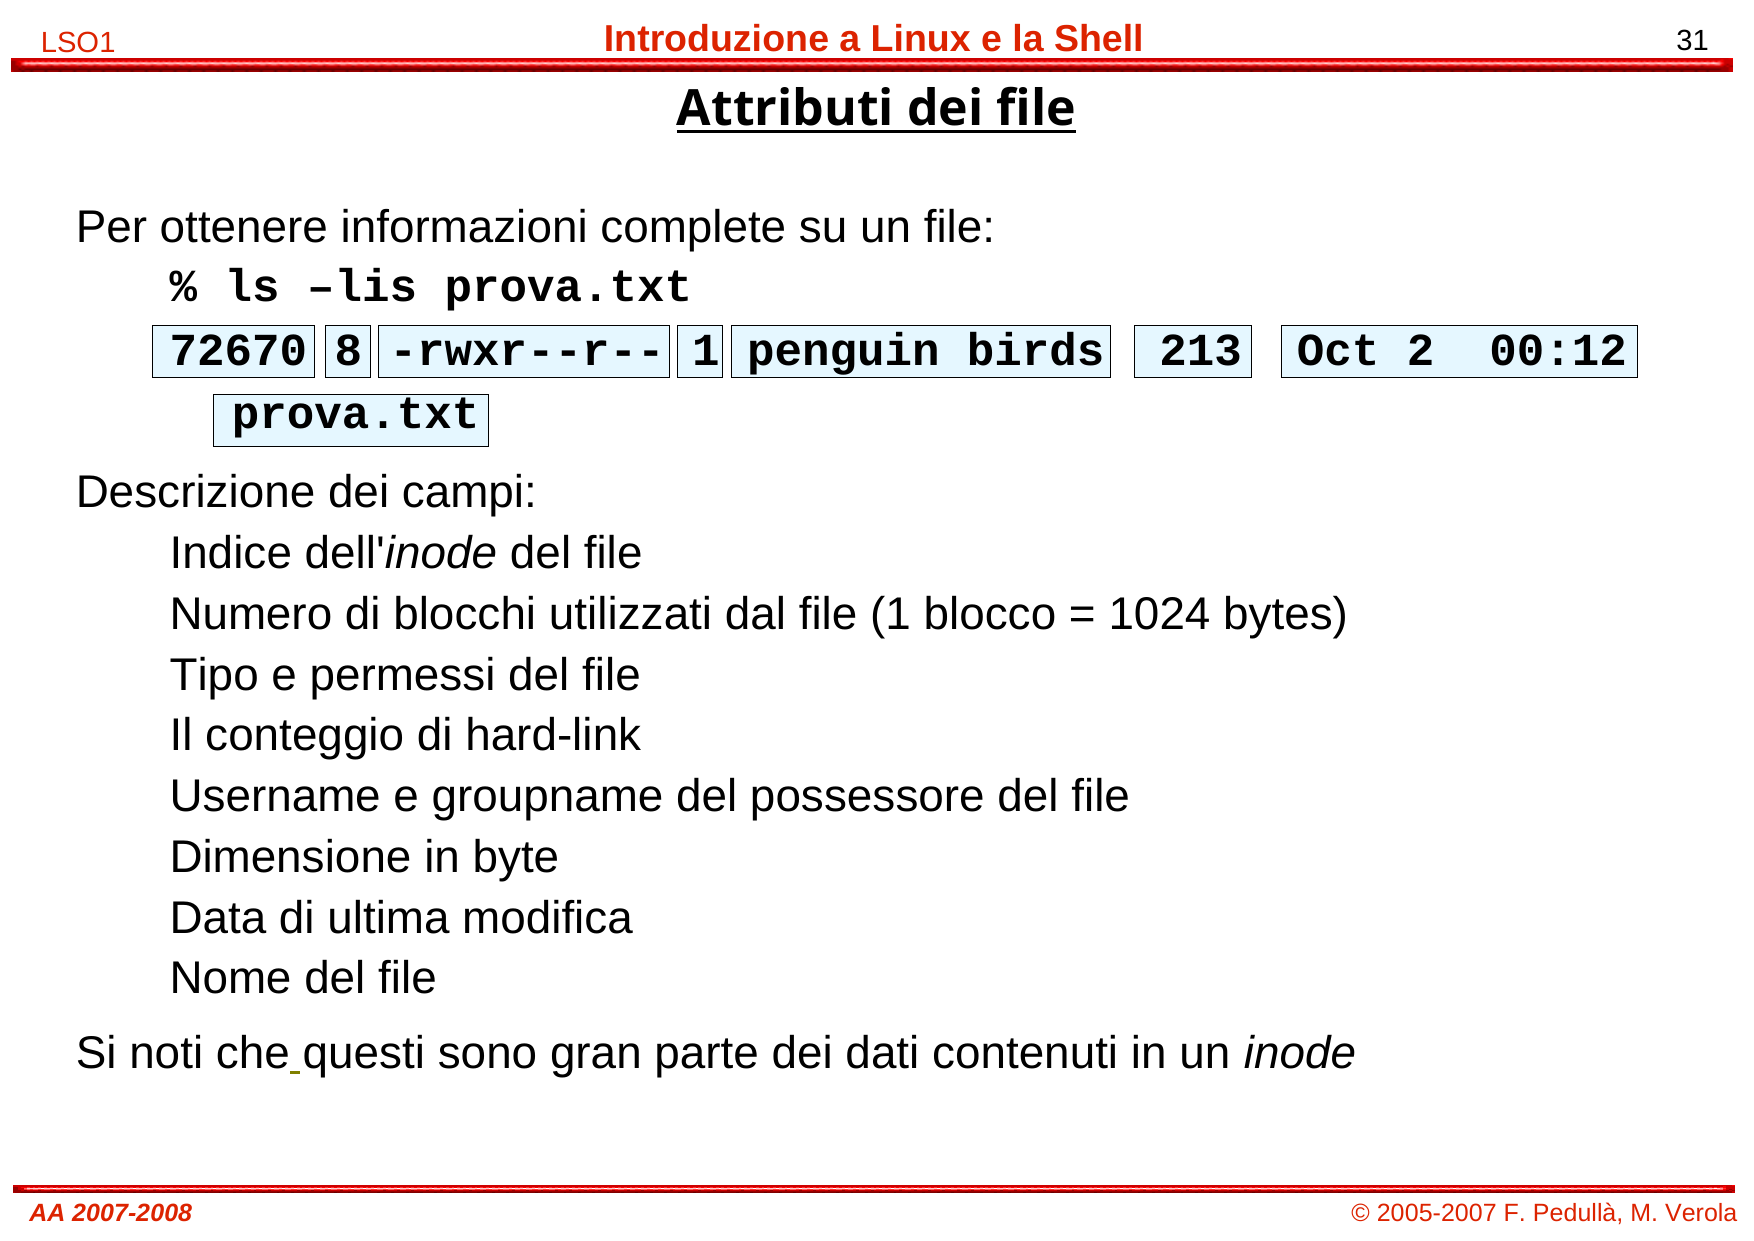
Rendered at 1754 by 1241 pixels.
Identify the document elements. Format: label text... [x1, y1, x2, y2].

list Per ottenere informazioni complete su un file: % ls –lis prova.txt 72670 8 -rwxr--r-- 1 penguin birds 213 Oct 2 00:12 prova.txt Descrizione dei campi: Indice dell'inode del file Numero di blocchi utilizzati dal file (1 blocco = 1024 bytes) Tipo e permessi del file Il conteggio di hard-link Username e groupname del possessore del file Dimensione in byte Data di ultima modifica Nome del file Si noti che questi sono gran parte dei dati contenuti in un inode [61, 189, 1699, 1087]
picture [13, 1185, 1735, 1193]
picture [11, 58, 1733, 72]
title Attributi dei file [40, 61, 1714, 156]
